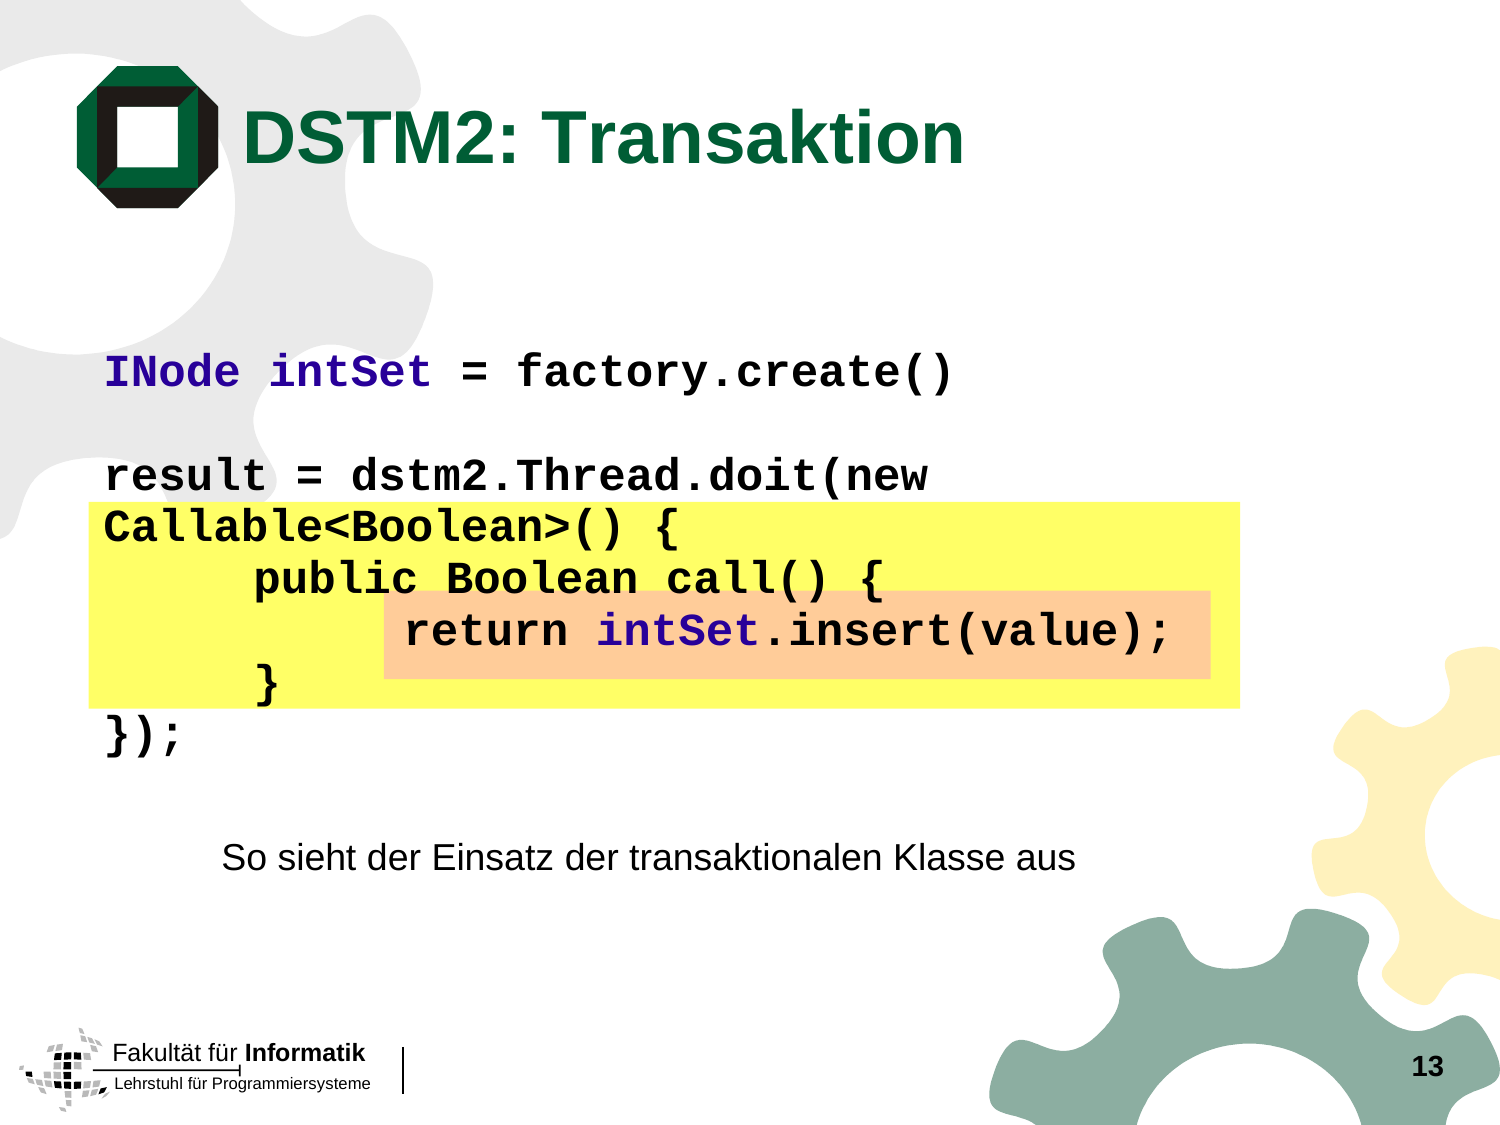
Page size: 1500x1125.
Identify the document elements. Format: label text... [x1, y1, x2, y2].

text_box INode intSet = factory.create() result = dstm2.Thread.doit(new Callable<Boolean>() { public Boolean call() { return intSet.insert(value); } }); [88, 341, 1447, 771]
text_box So sieht der Einsatz der transaktionalen Klasse aus [206, 829, 1359, 886]
title DSTM2: Transaktion [242, 19, 1425, 256]
